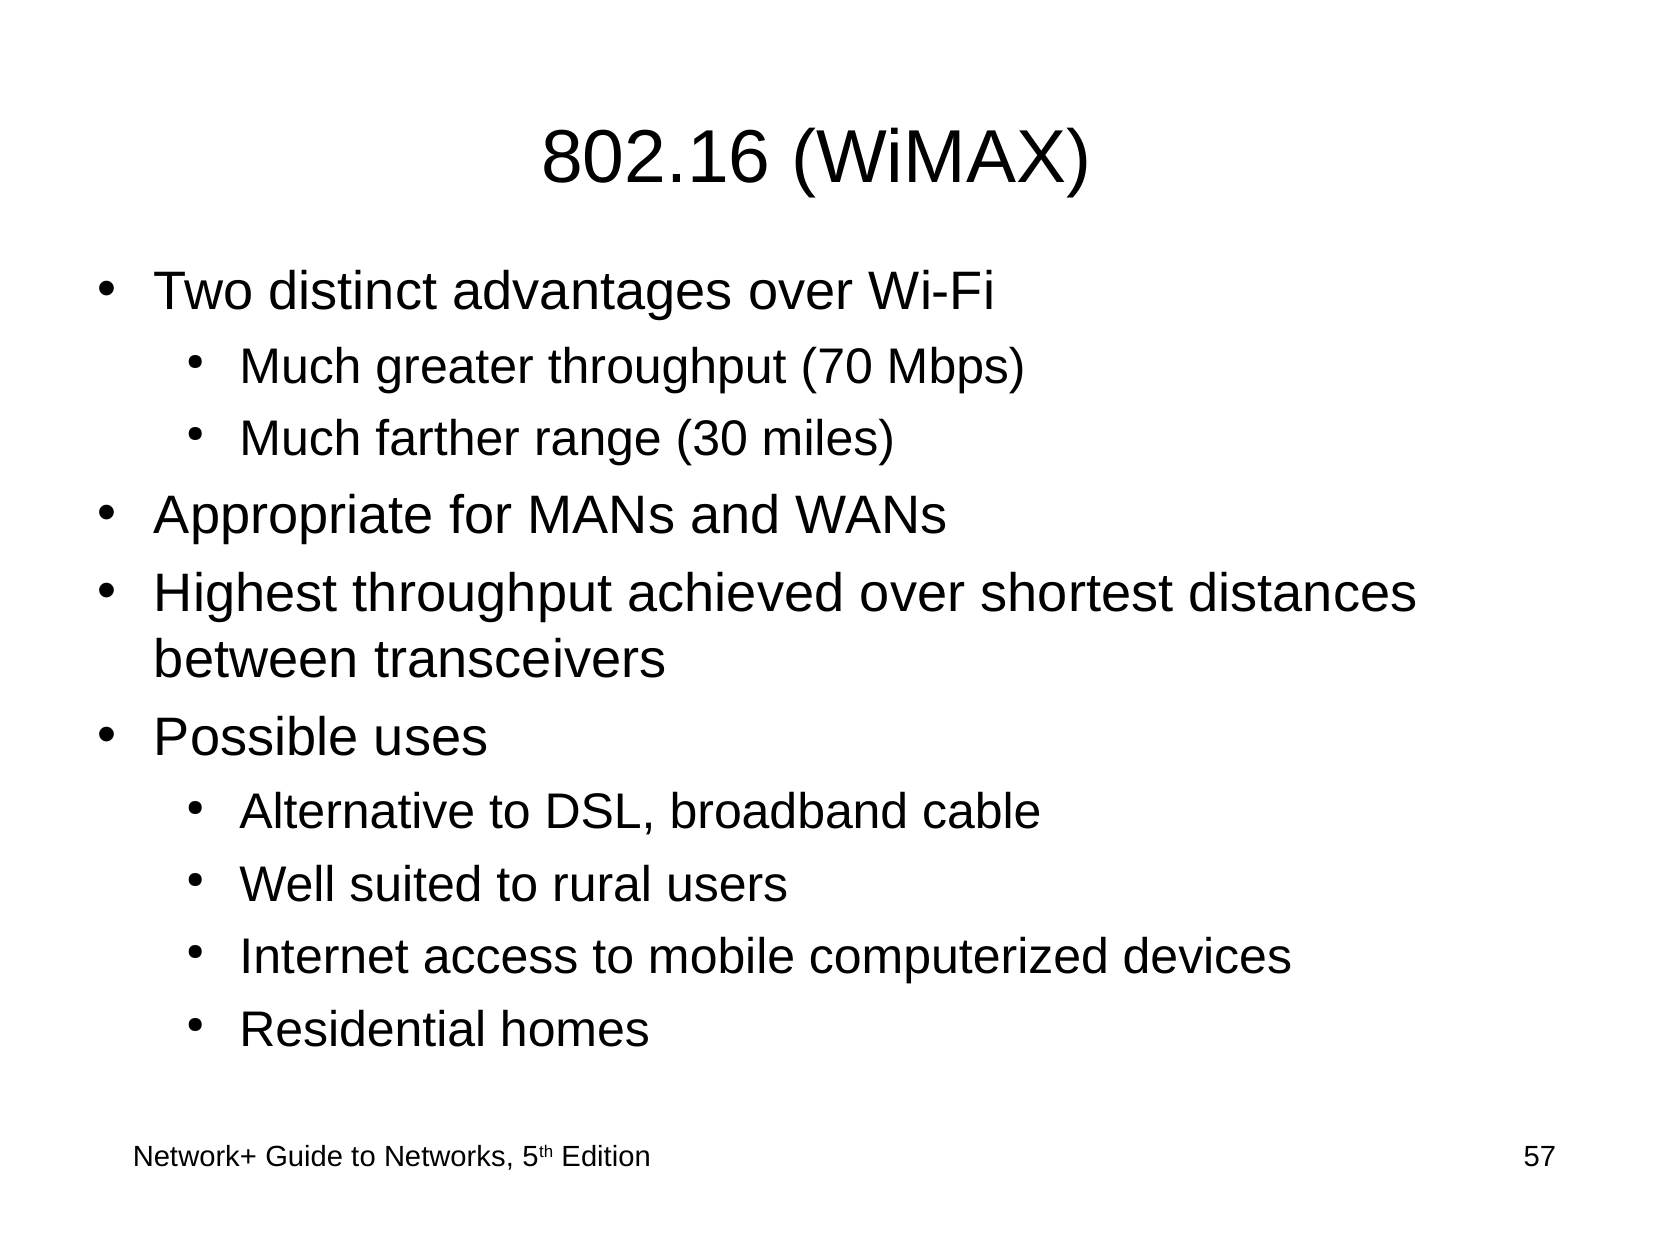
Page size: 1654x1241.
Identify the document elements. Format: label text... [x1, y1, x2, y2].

title 802.16 (WiMAX) [82, 45, 1571, 248]
text_box <number> [1185, 1129, 1571, 1216]
text_box Network+ Guide to Networks, 5th Edition [82, 1129, 1089, 1216]
list Two distinct advantages over Wi-Fi Much greater throughput (70 Mbps) Much farther range (30 miles) Appropriate for MANs and WANs Highest throughput achieved over shortest distances between transceivers Possible uses Alternative to DSL, broadband cable Well suited to rural users Internet access to mobile computerized devices Residential homes [82, 248, 1571, 1067]
